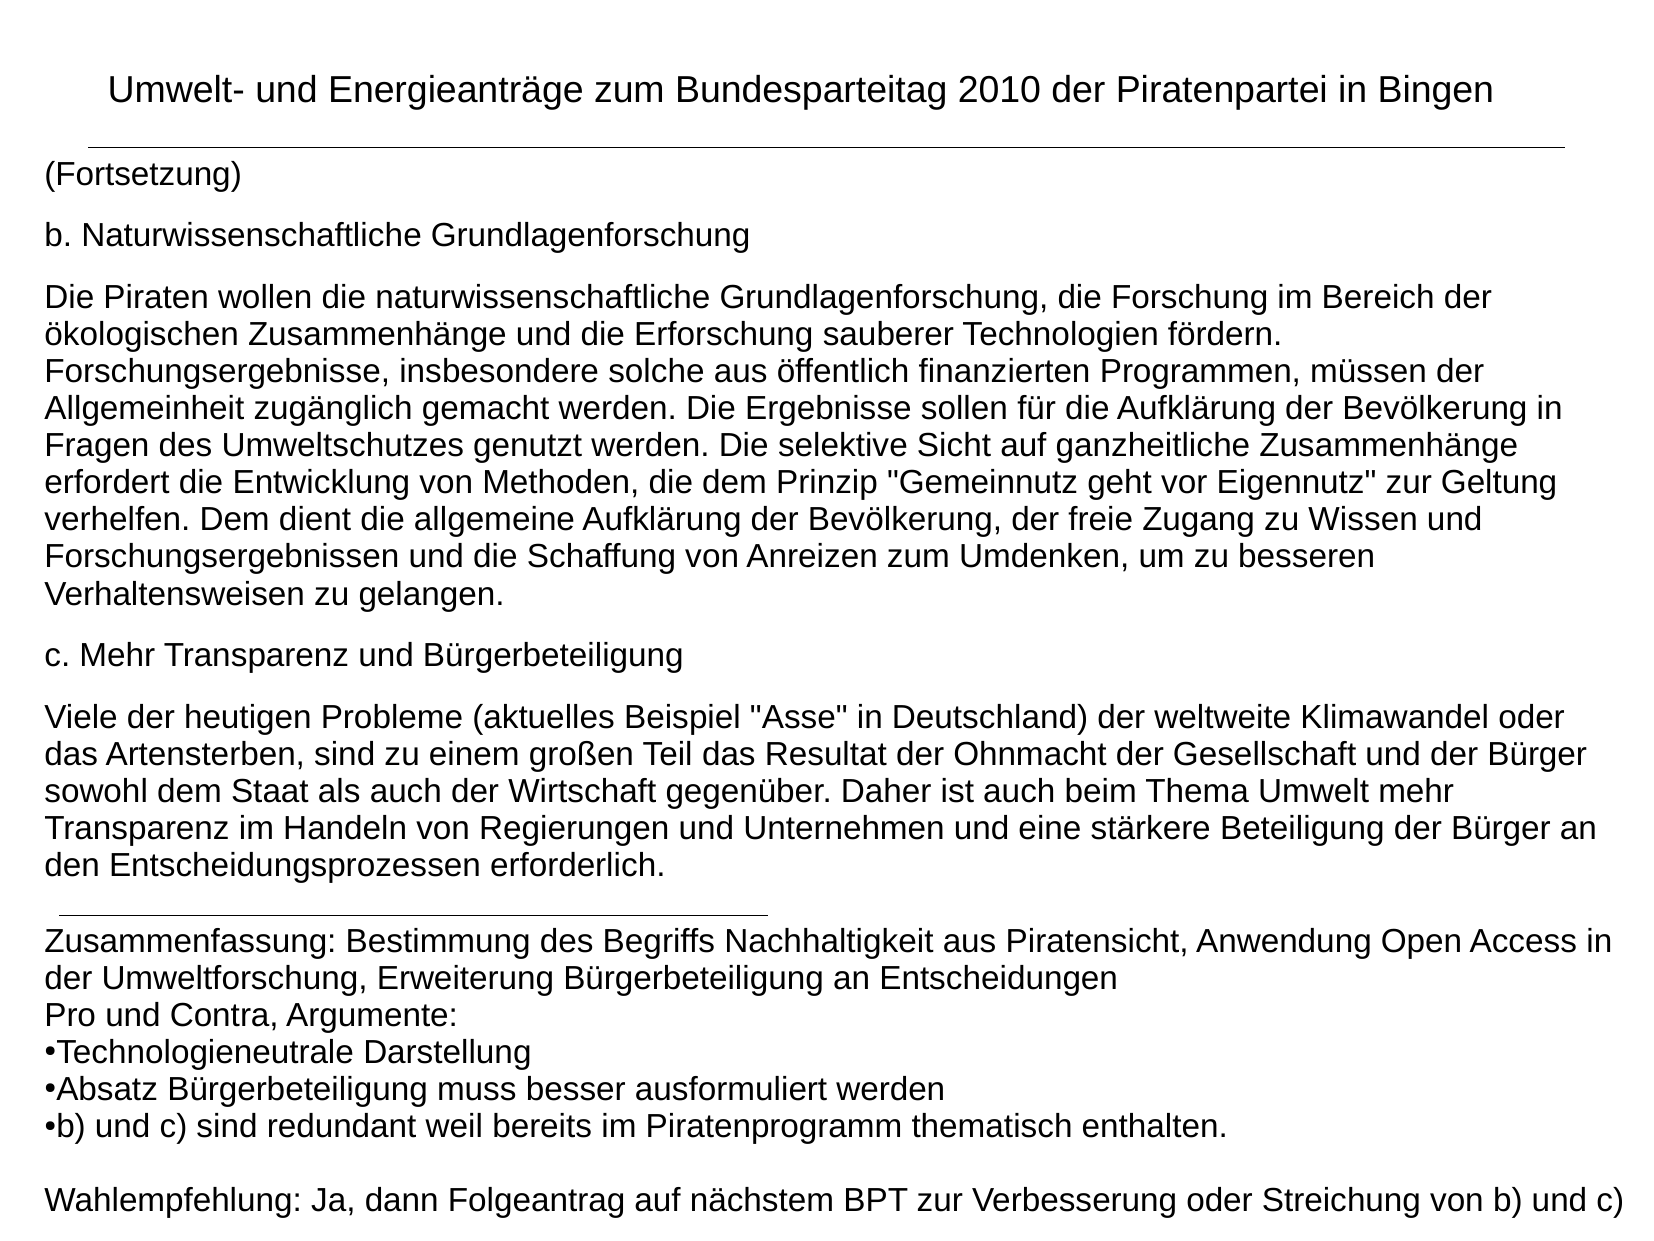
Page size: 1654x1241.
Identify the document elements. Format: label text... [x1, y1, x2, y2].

text_box (Fortsetzung) b. Naturwissenschaftliche Grundlagenforschung Die Piraten wollen die naturwissenschaftliche Grundlagenforschung, die Forschung im Bereich der ökologischen Zusammenhänge und die Erforschung sauberer Technologien fördern. Forschungsergebnisse, insbesondere solche aus öffentlich finanzierten Programmen, müssen der Allgemeinheit zugänglich gemacht werden. Die Ergebnisse sollen für die Aufklärung der Bevölkerung in Fragen des Umweltschutzes genutzt werden. Die selektive Sicht auf ganzheitliche Zusammenhänge erfordert die Entwicklung von Methoden, die dem Prinzip "Gemeinnutz geht vor Eigennutz" zur Geltung verhelfen. Dem dient die allgemeine Aufklärung der Bevölkerung, der freie Zugang zu Wissen und Forschungsergebnissen und die Schaffung von Anreizen zum Umdenken, um zu besseren Verhaltensweisen zu gelangen. c. Mehr Transparenz und Bürgerbeteiligung Viele der heutigen Probleme (aktuelles Beispiel "Asse" in Deutschland) der weltweite Klimawandel oder das Artensterben, sind zu einem großen Teil das Resultat der Ohnmacht der Gesellschaft und der Bürger sowohl dem Staat als auch der Wirtschaft gegenüber. Daher ist auch beim Thema Umwelt mehr Transparenz im Handeln von Regierungen und Unternehmen und eine stärkere Beteiligung der Bürger an den Entscheidungsprozessen erforderlich. [29, 147, 1625, 915]
text_box Zusammenfassung: Bestimmung des Begriffs Nachhaltigkeit aus Piratensicht, Anwendung Open Access in der Umweltforschung, Erweiterung Bürgerbeteiligung an Entscheidungen Pro und Contra, Argumente: Technologieneutrale Darstellung Absatz Bürgerbeteiligung muss besser ausformuliert werden b) und c) sind redundant weil bereits im Piratenprogramm thematisch enthalten. Wahlempfehlung: Ja, dann Folgeantrag auf nächstem BPT zur Verbesserung oder Streichung von b) und c) [29, 915, 1654, 1227]
